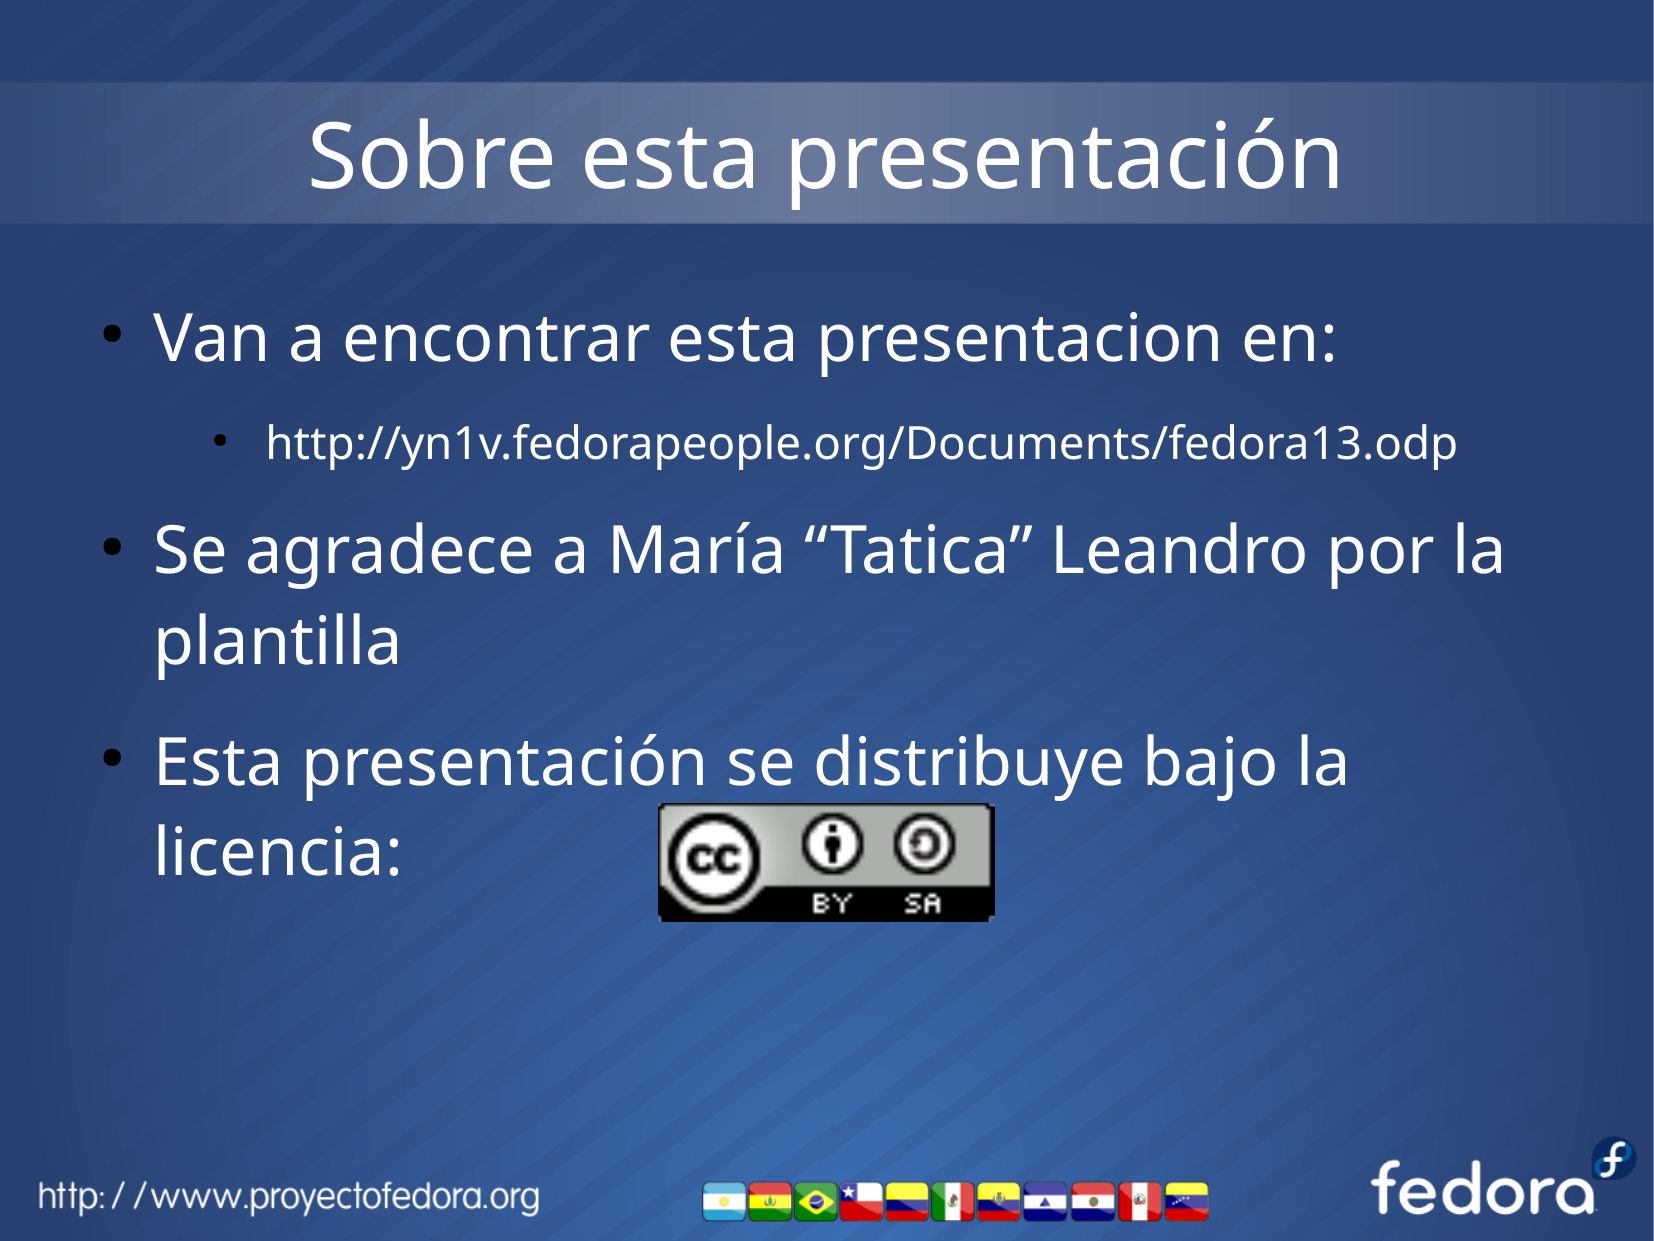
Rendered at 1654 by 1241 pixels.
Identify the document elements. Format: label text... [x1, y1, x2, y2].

list Van a encontrar esta presentacion en: http://yn1v.fedorapeople.org/Documents/fedora13.odp Se agradece a María “Tatica” Leandro por la plantilla Esta presentación se distribuye bajo la licencia: [82, 290, 1571, 1094]
title Sobre esta presentación [82, 49, 1571, 257]
picture [0, 0, 1654, 1241]
